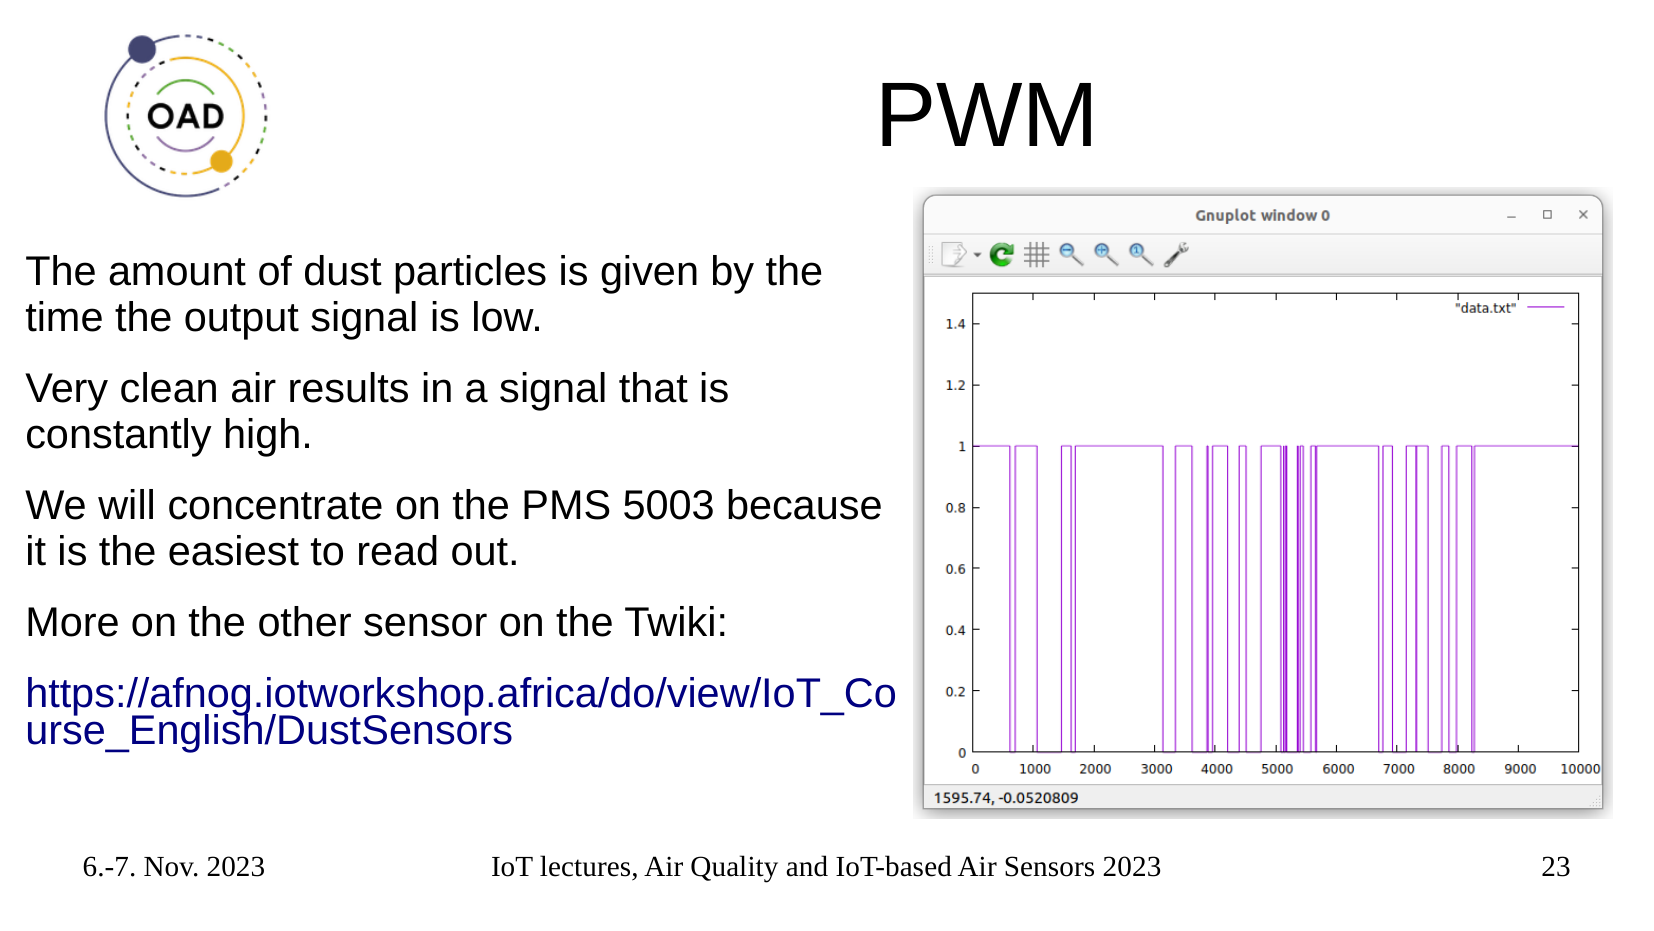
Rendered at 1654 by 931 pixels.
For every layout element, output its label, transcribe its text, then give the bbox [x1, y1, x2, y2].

picture [913, 187, 1613, 819]
title PWM [403, 37, 1571, 193]
picture [64, 20, 302, 218]
list The amount of dust particles is given by the time the output signal is low. Very clean air results in a signal that is constantly high. We will concentrate on the PMS 5003 because it is the easiest to read out. More on the other sensor on the Twiki: https://afnog.iotworkshop.africa/do/view/IoT_Course_English/DustSensors [25, 248, 913, 788]
